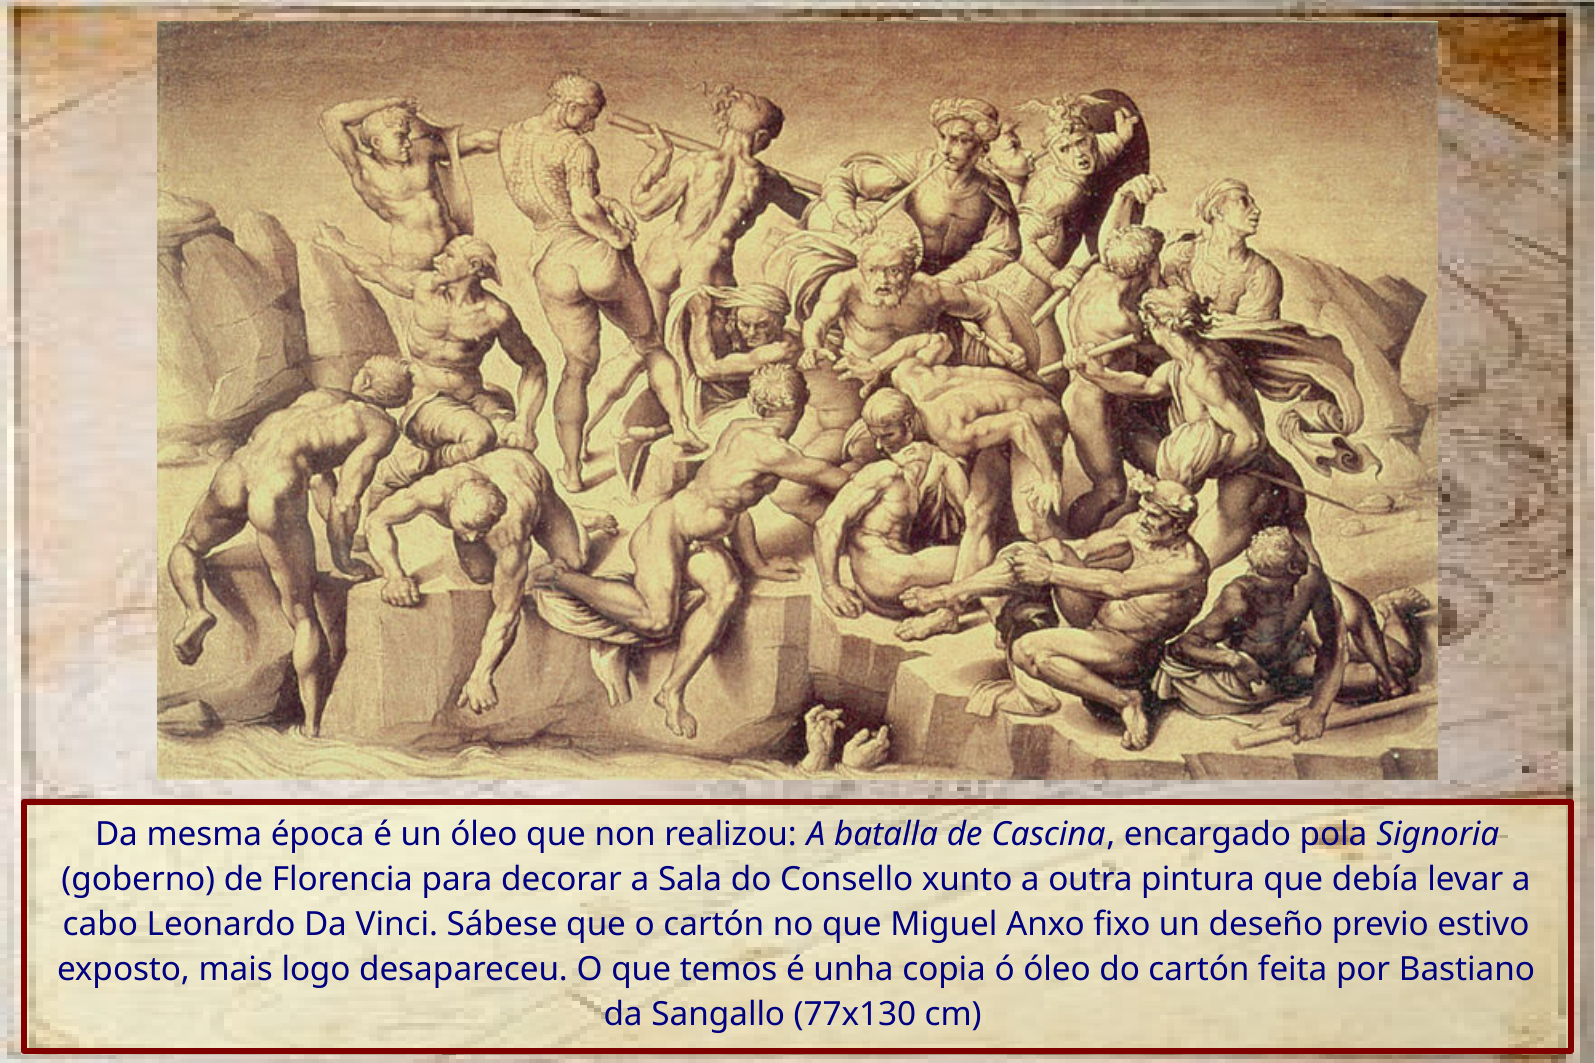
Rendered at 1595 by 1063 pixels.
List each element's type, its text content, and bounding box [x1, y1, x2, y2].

picture [0, 0, 1595, 1063]
text_box Da mesma época é un óleo que non realizou: A batalla de Cascina, encargado pola Signoria (goberno) de Florencia para decorar a Sala do Consello xunto a outra pintura que debía levar a cabo Leonardo Da Vinci. Sábese que o cartón no que Miguel Anxo fixo un deseño previo estivo exposto, mais logo desapareceu. O que temos é unha copia ó óleo do cartón feita por Bastiano da Sangallo (77x130 cm) [23, 802, 1571, 1051]
